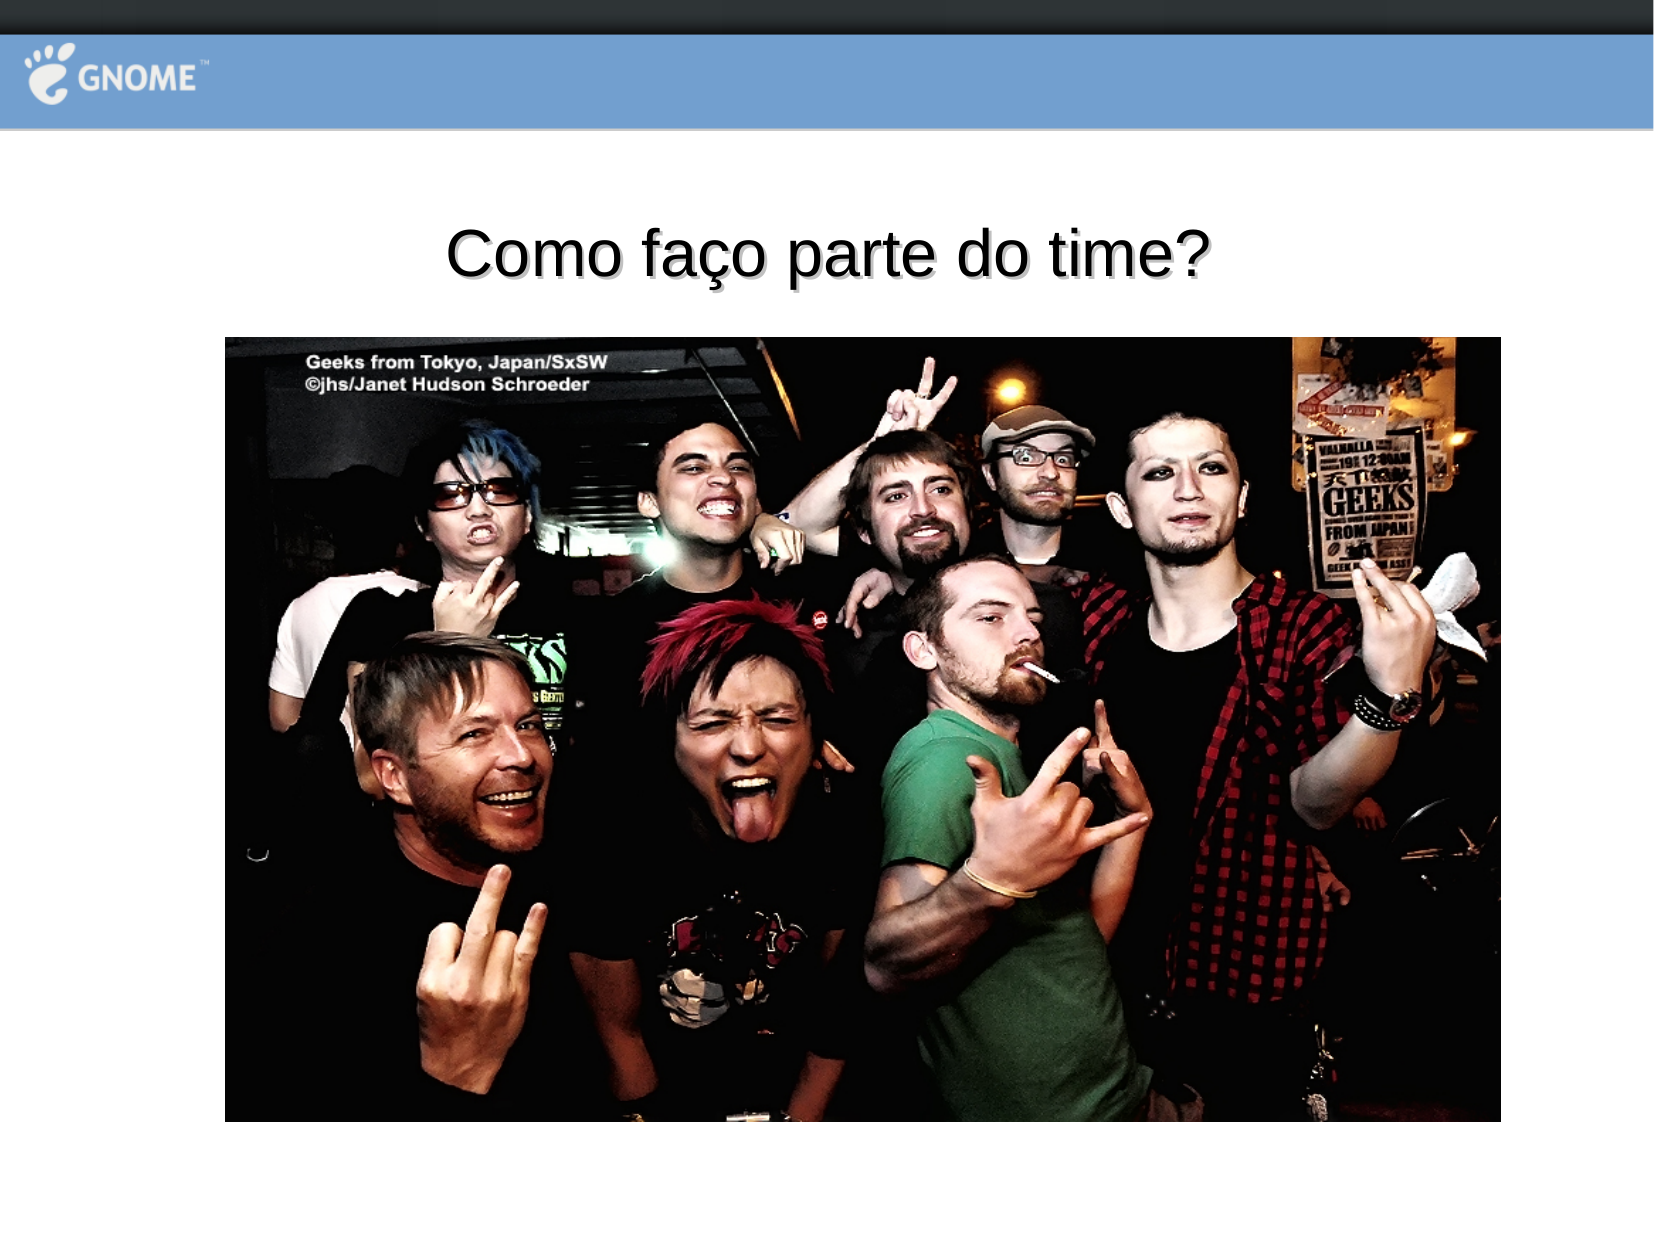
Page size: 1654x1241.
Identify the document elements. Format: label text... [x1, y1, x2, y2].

picture [225, 337, 1501, 1122]
subtitle Como faço parte do time? [82, 56, 1576, 451]
picture [0, 0, 1654, 131]
